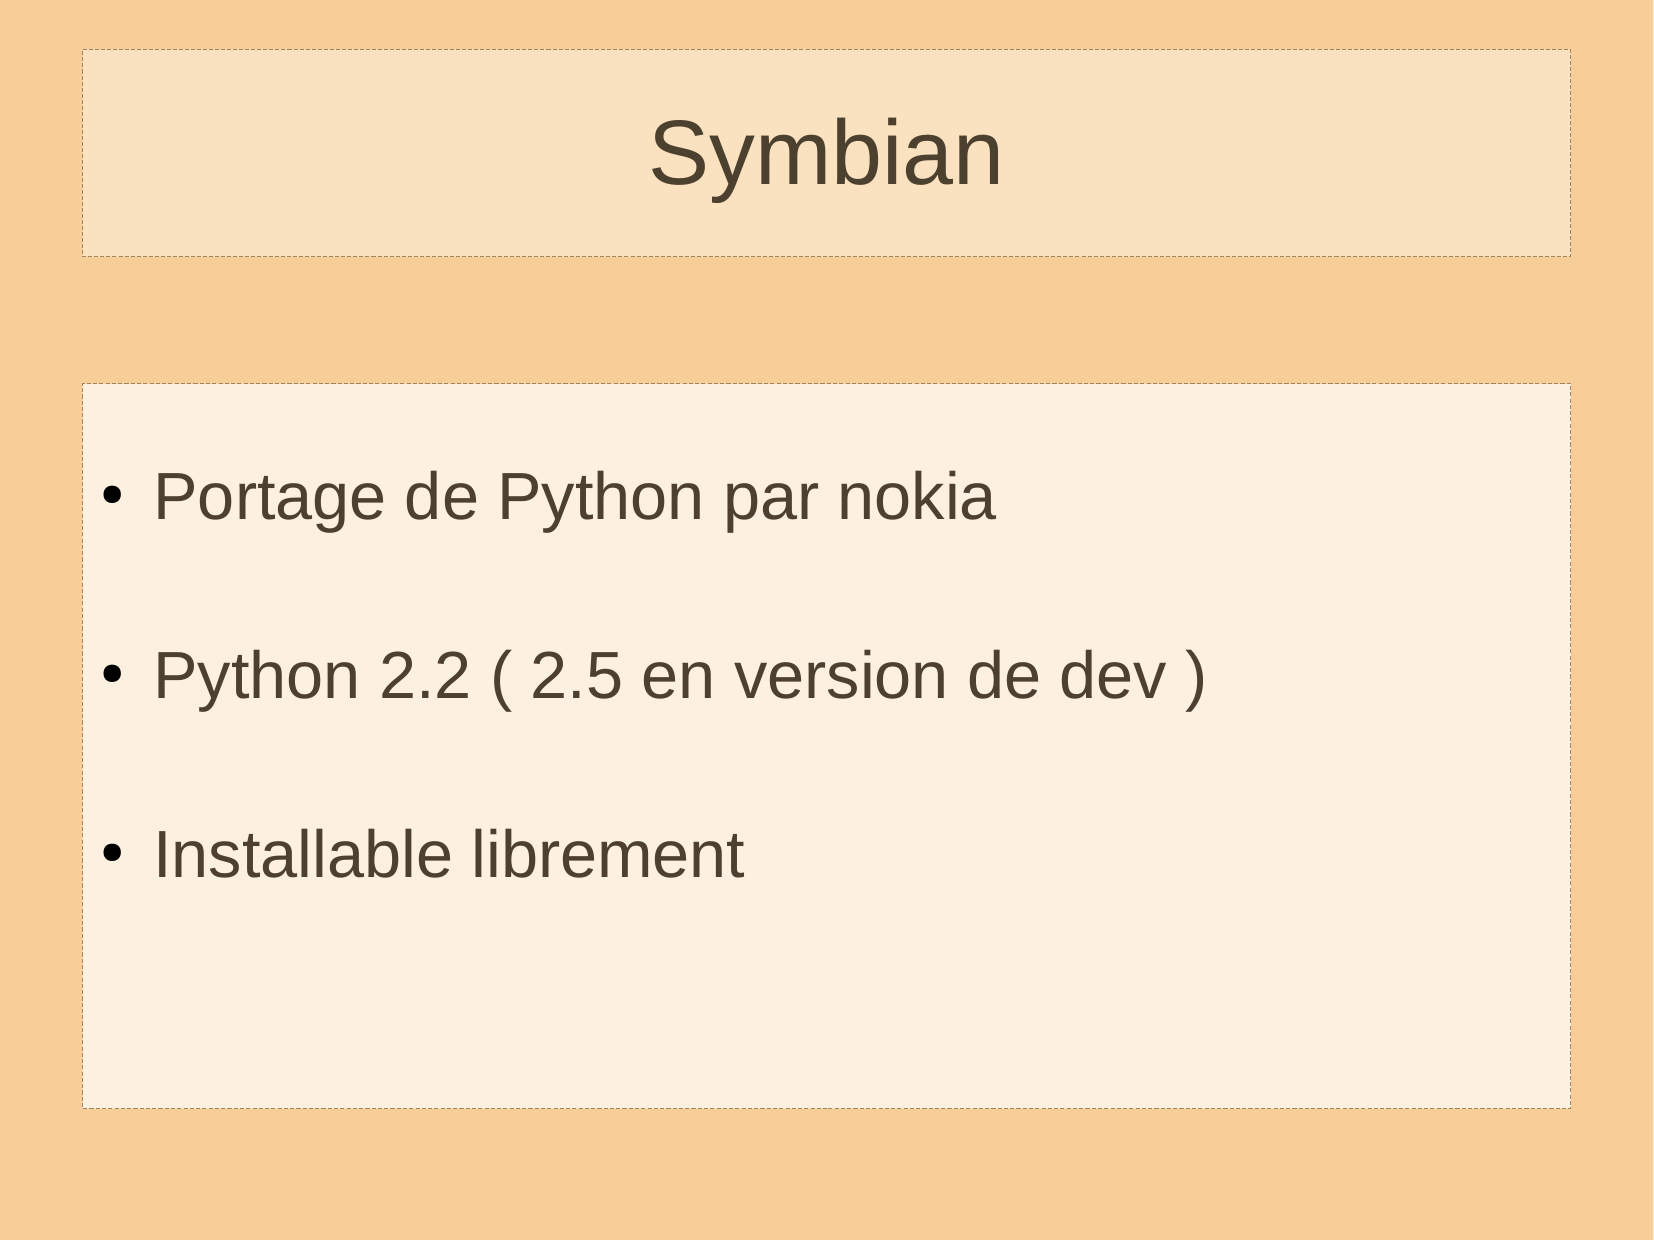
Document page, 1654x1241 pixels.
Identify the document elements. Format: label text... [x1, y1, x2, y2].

list Portage de Python par nokia Python 2.2 ( 2.5 en version de dev ) Installable librement [82, 383, 1571, 1109]
title Symbian [82, 49, 1571, 257]
